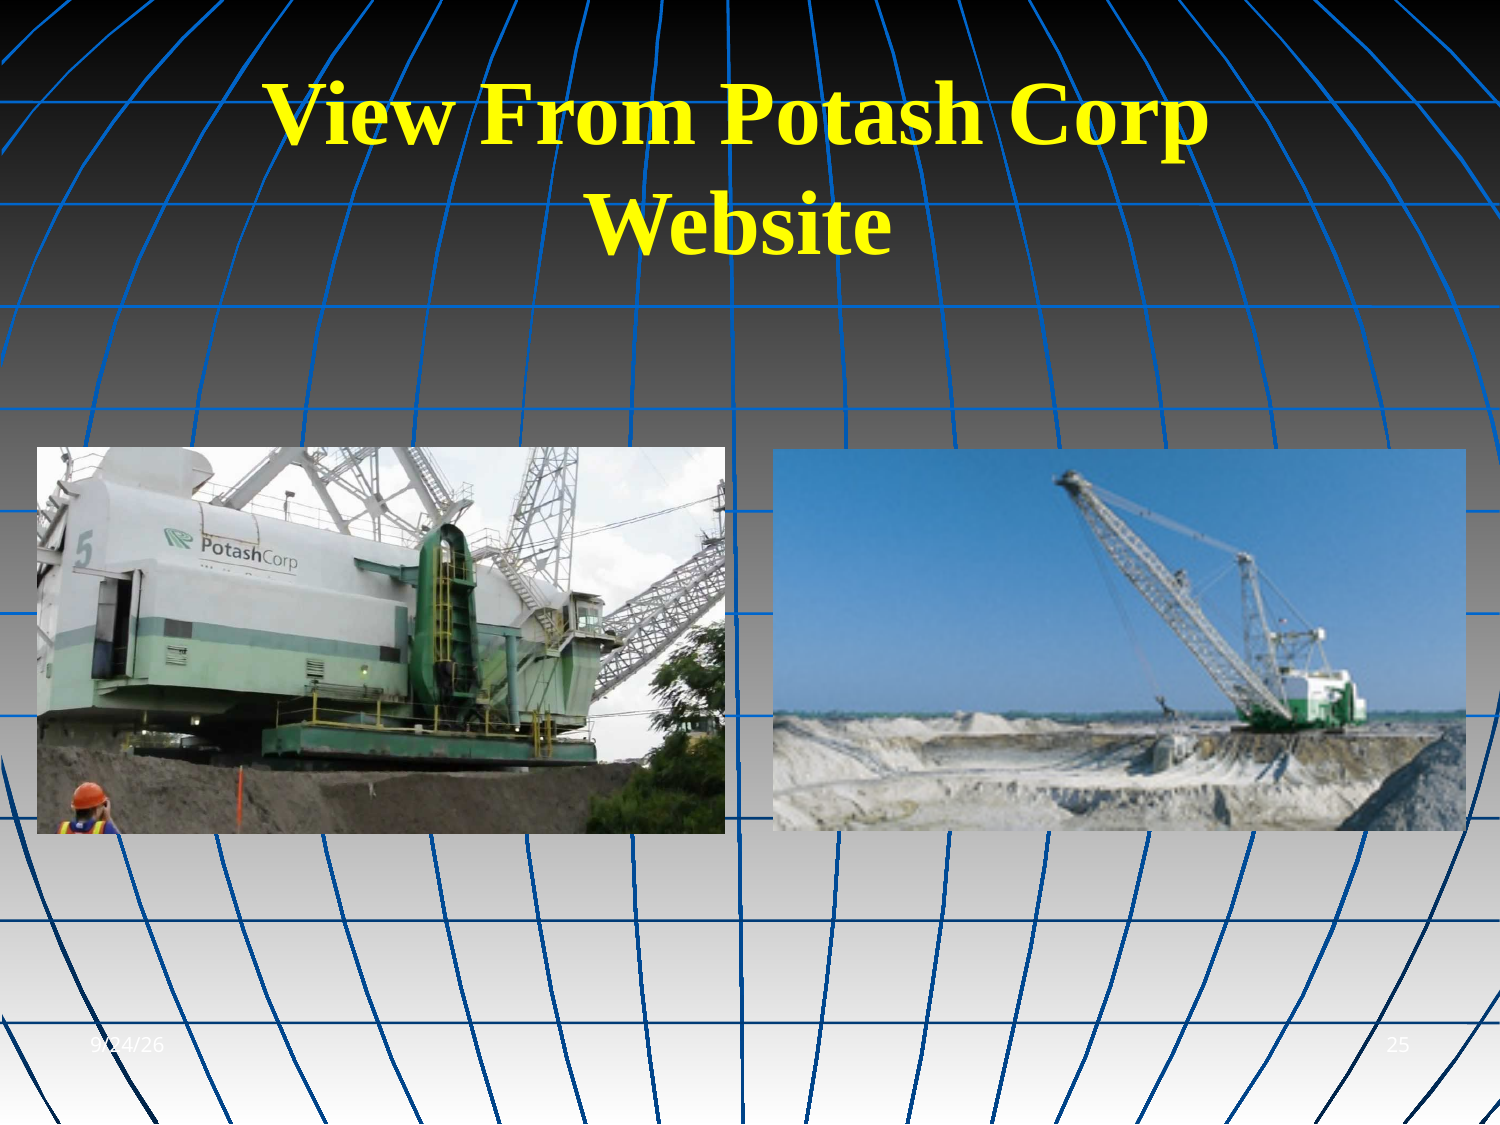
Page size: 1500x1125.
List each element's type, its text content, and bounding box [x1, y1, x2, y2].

title View From Potash Corp Website [87, 45, 1388, 233]
slide_number <number> [1074, 1024, 1425, 1100]
picture [773, 449, 1466, 831]
slide_number 6/27/17 [75, 1024, 425, 1100]
picture [37, 447, 725, 834]
